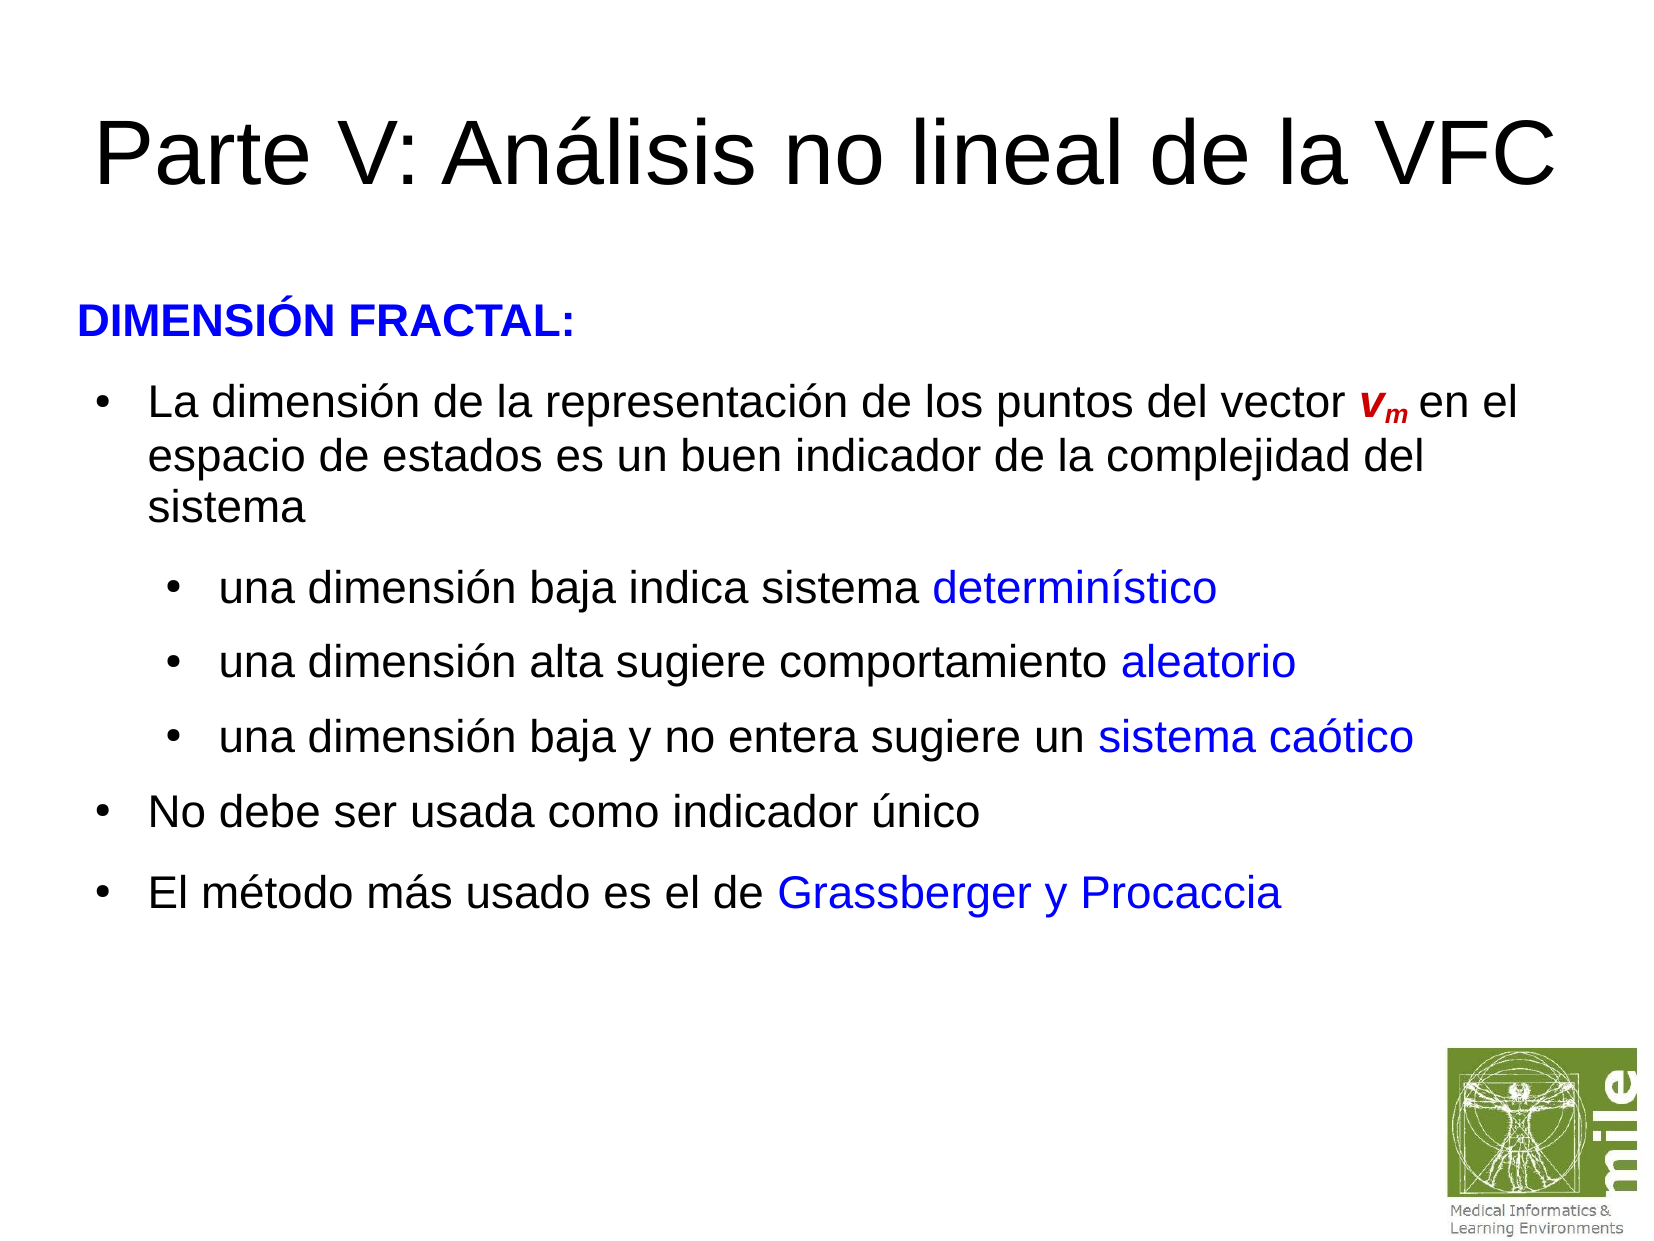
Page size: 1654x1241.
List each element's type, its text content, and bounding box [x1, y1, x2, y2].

list DIMENSIÓN FRACTAL: La dimensión de la representación de los puntos del vector vm en el espacio de estados es un buen indicador de la complejidad del sistema una dimensión baja indica sistema determinístico una dimensión alta sugiere comportamiento aleatorio una dimensión baja y no entera sugiere un sistema caótico No debe ser usada como indicador único El método más usado es el de Grassberger y Procaccia [76, 295, 1565, 1114]
title Parte V: Análisis no lineal de la VFC [82, 56, 1571, 250]
picture [1440, 1033, 1654, 1241]
